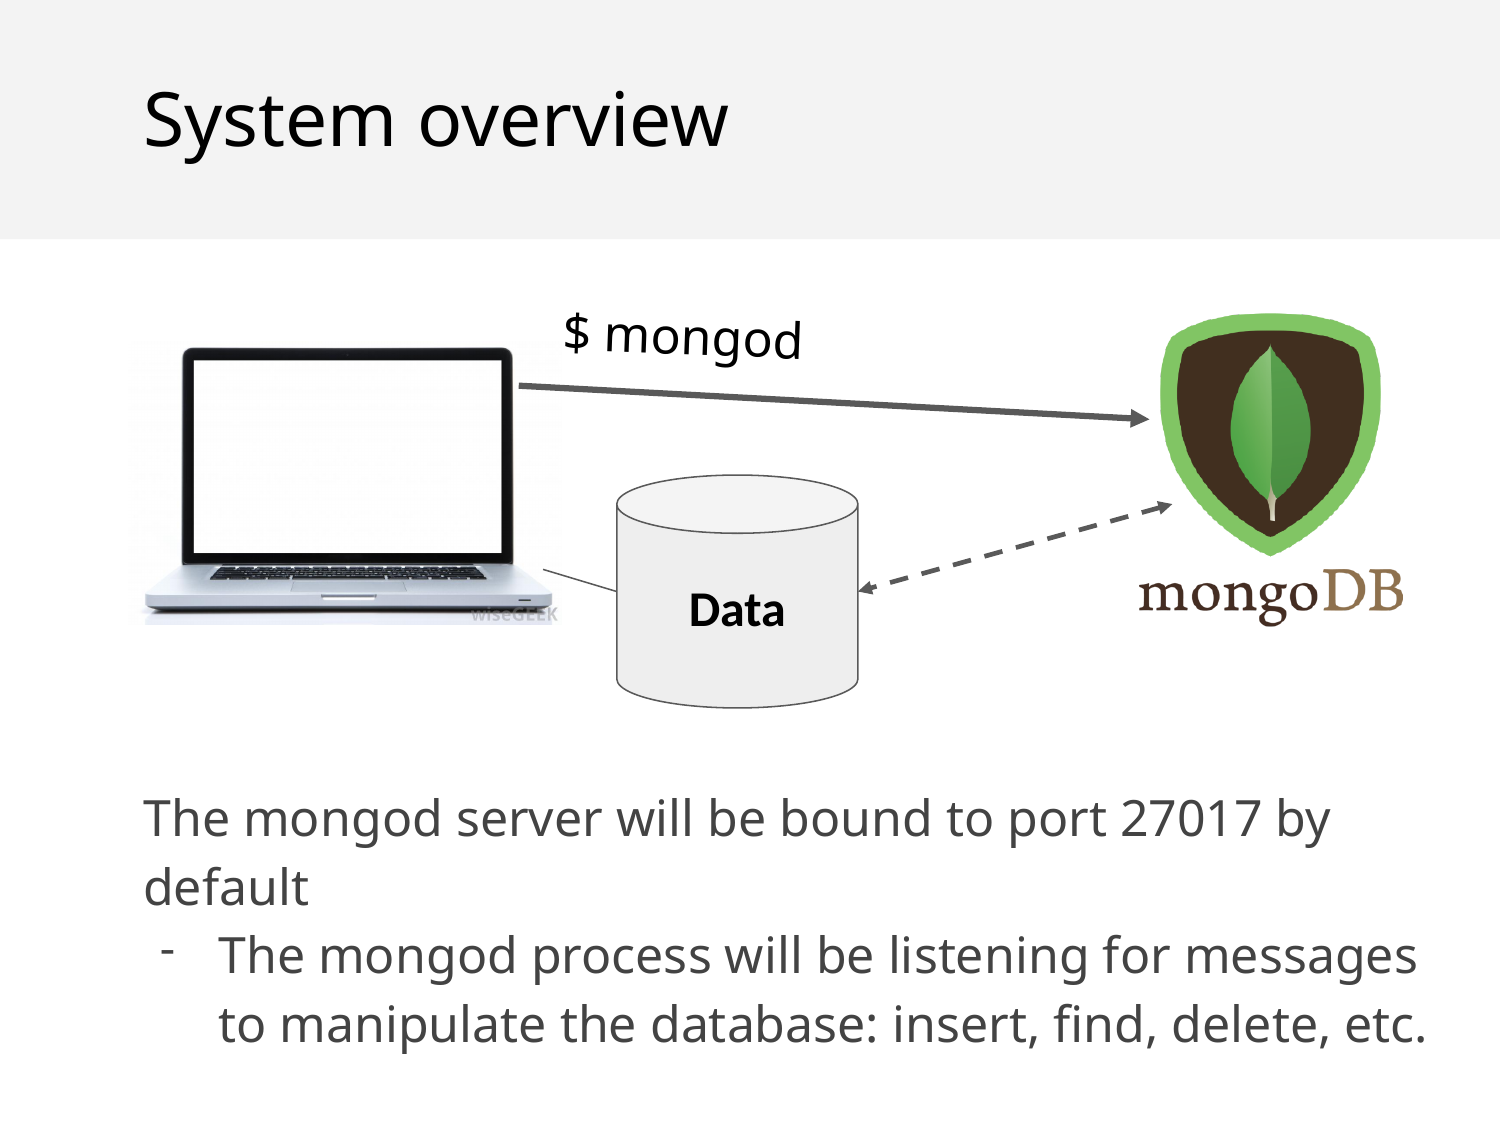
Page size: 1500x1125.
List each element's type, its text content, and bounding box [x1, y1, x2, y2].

title System overview [128, 56, 1372, 183]
picture [1097, 267, 1444, 674]
text_box $ mongod [545, 284, 1071, 424]
list The mongod server will be bound to port 27017 by default The mongod process will be listening for messages to manipulate the database: insert, find, delete, etc. [128, 761, 1463, 1000]
text_box Data [616, 506, 858, 708]
picture [128, 341, 562, 626]
